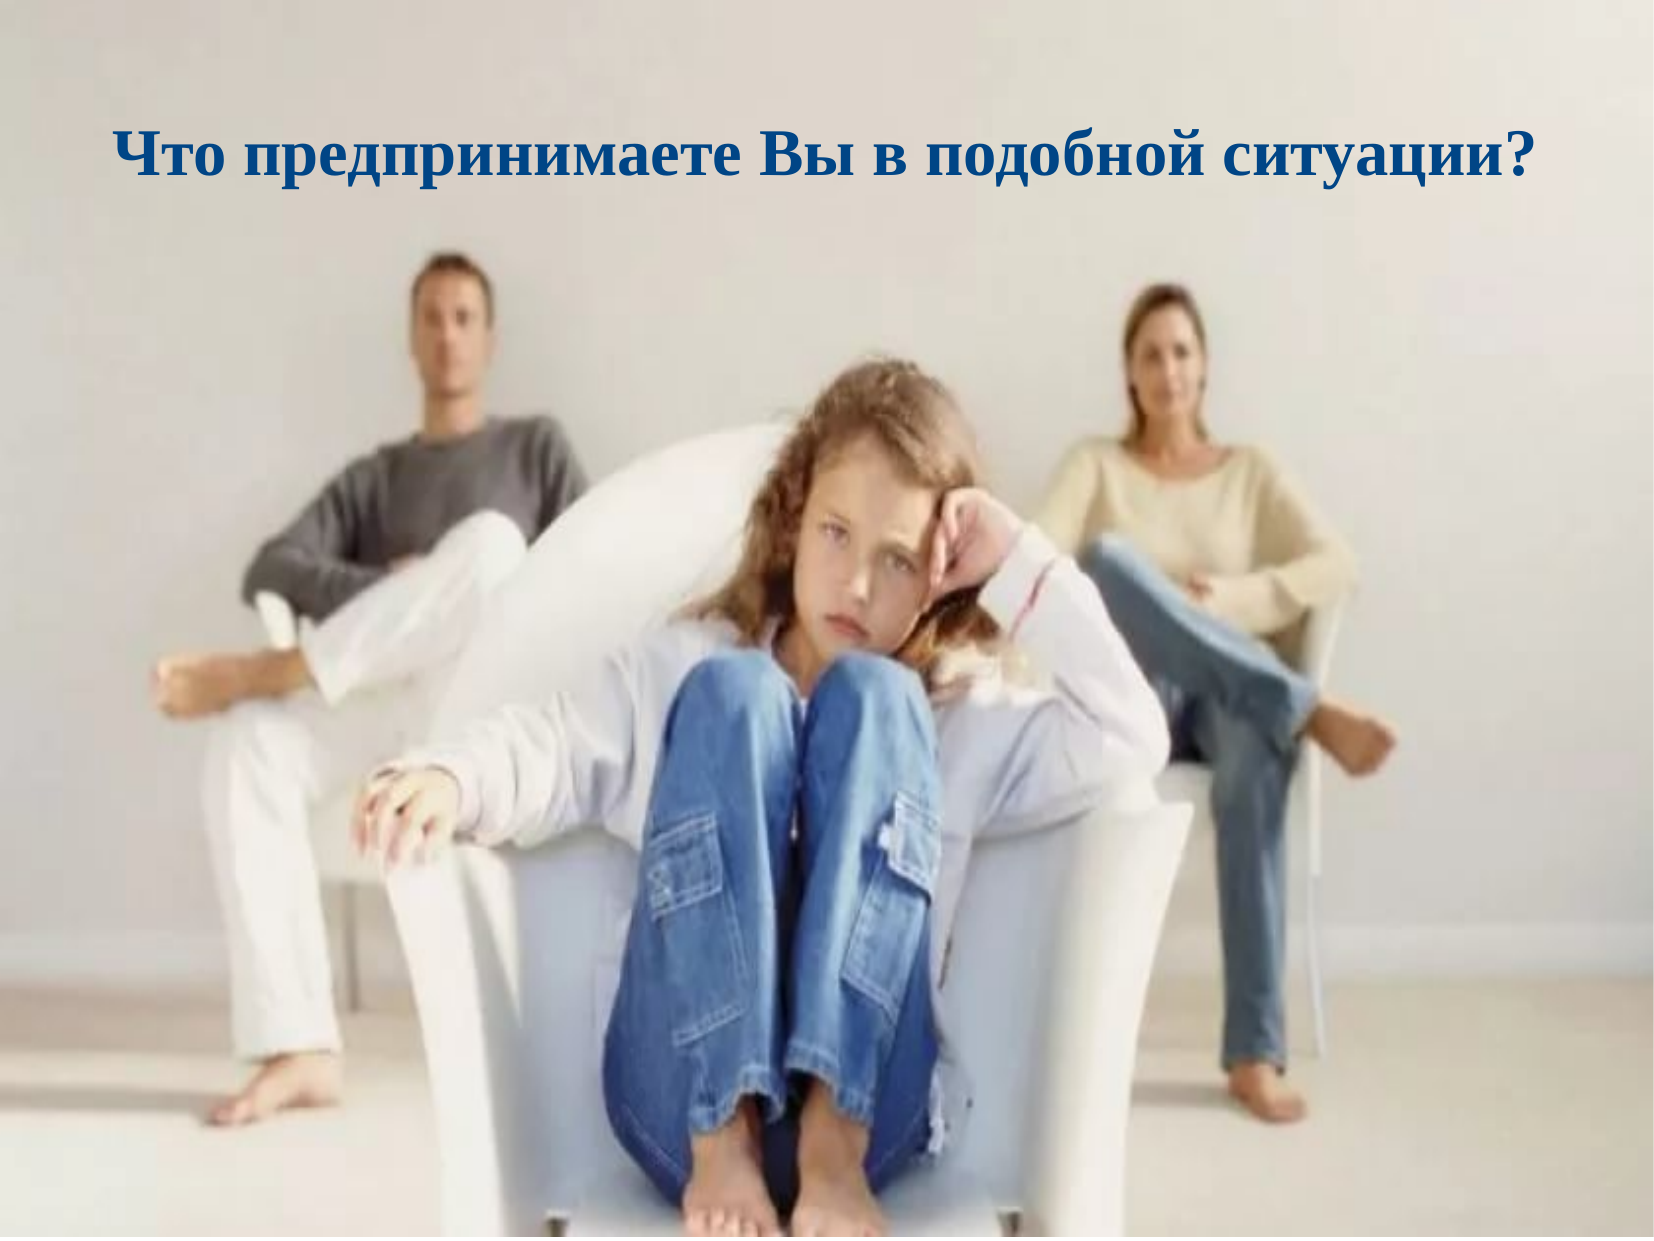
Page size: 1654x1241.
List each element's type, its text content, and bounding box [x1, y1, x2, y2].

picture [0, 0, 1654, 1237]
text_box Что предпринимаете Вы в подобной ситуации? [82, 22, 1570, 284]
